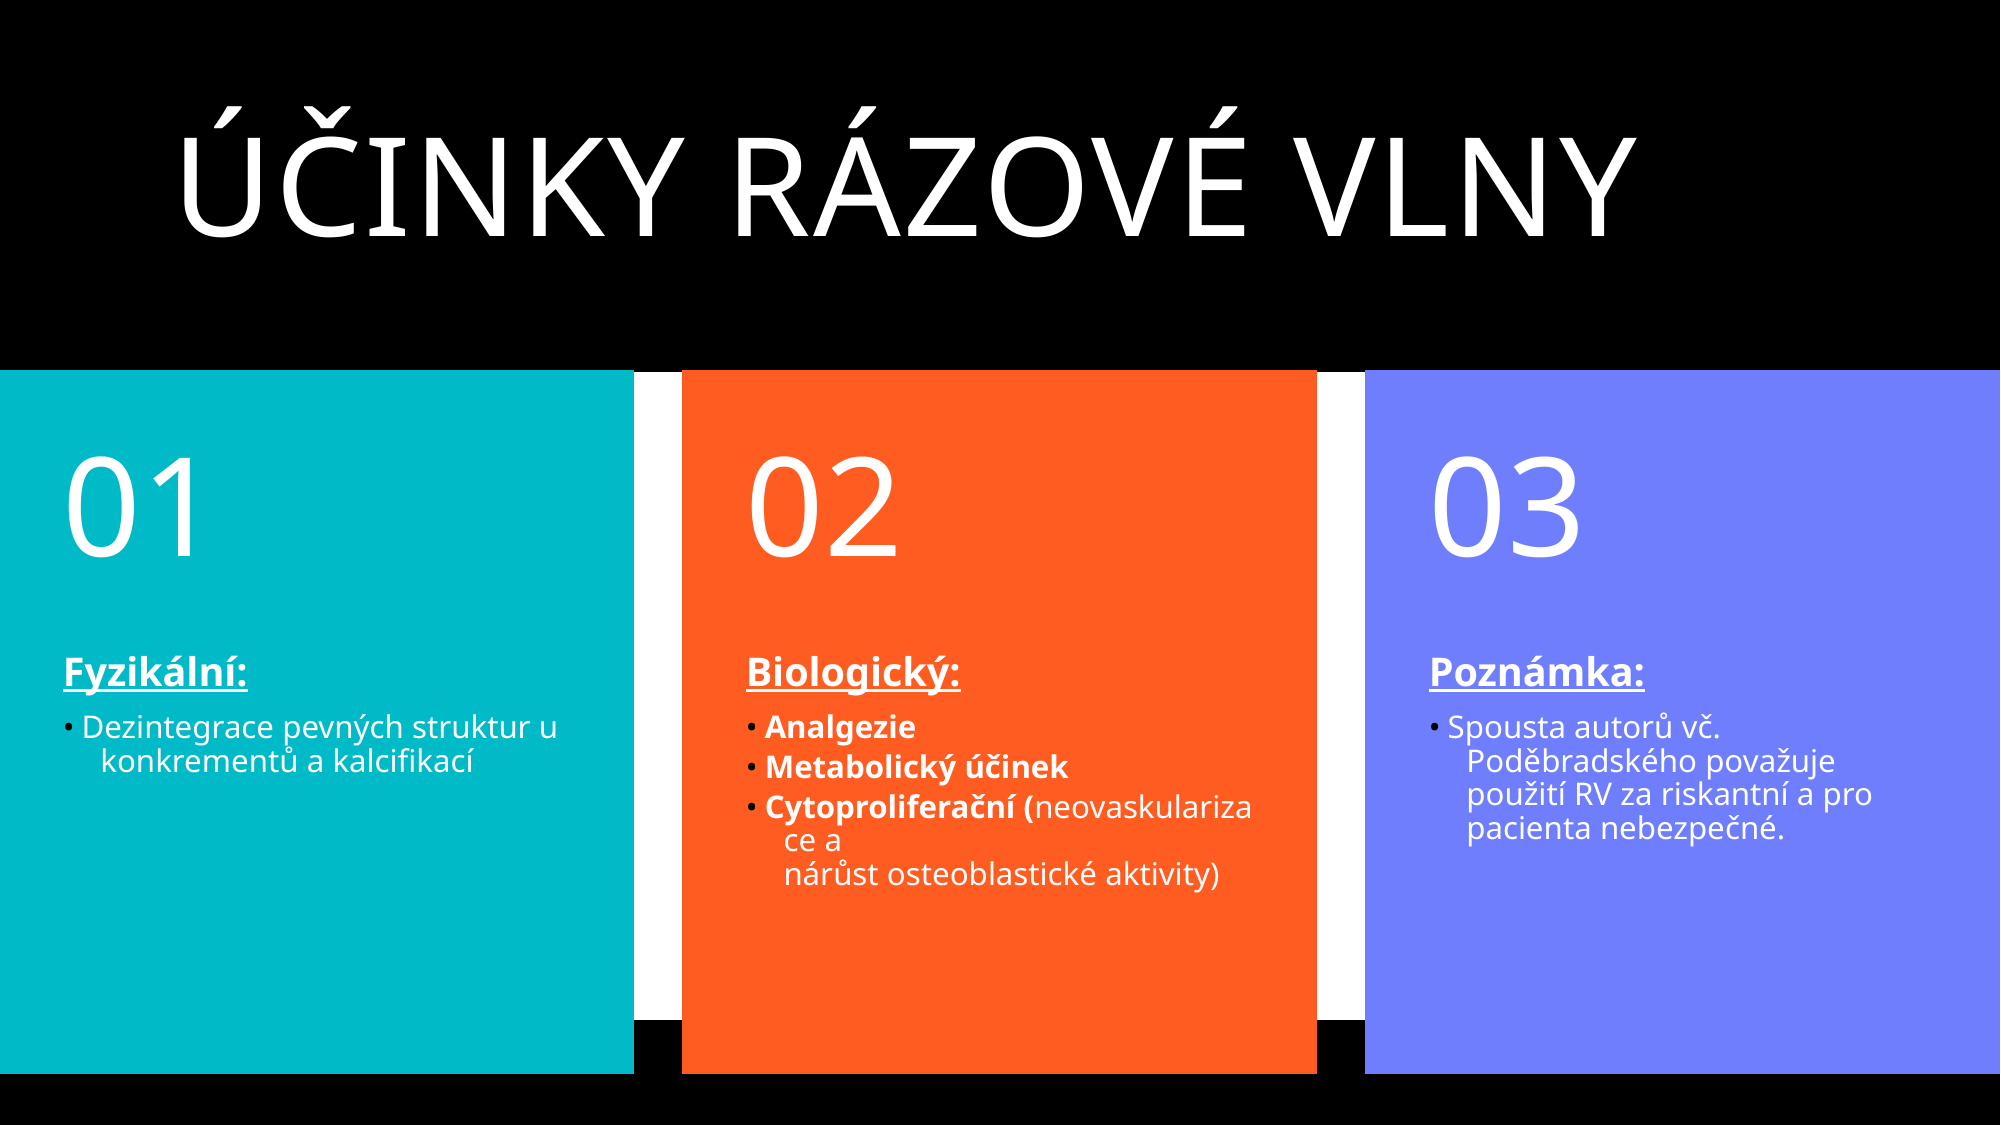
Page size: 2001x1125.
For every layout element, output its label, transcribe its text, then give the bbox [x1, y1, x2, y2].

title Účinky Rázové vlny [157, 52, 1842, 332]
text_box Biologický: Analgezie Metabolický účinek Cytoproliferační (neovaskularizace a nárůst osteoblastické aktivity) [683, 653, 1316, 1074]
text_box [0, 0, 2000, 1125]
text_box 02 [683, 371, 1316, 653]
text_box 01 [0, 371, 633, 653]
text_box Poznámka: Spousta autorů vč. Poděbradského považuje použití RV za riskantní a pro pacienta nebezpečné. [1366, 653, 1999, 1074]
text_box 03 [1366, 371, 1999, 653]
text_box Fyzikální: Dezintegrace pevných struktur u konkrementů a kalcifikací [0, 653, 633, 1074]
